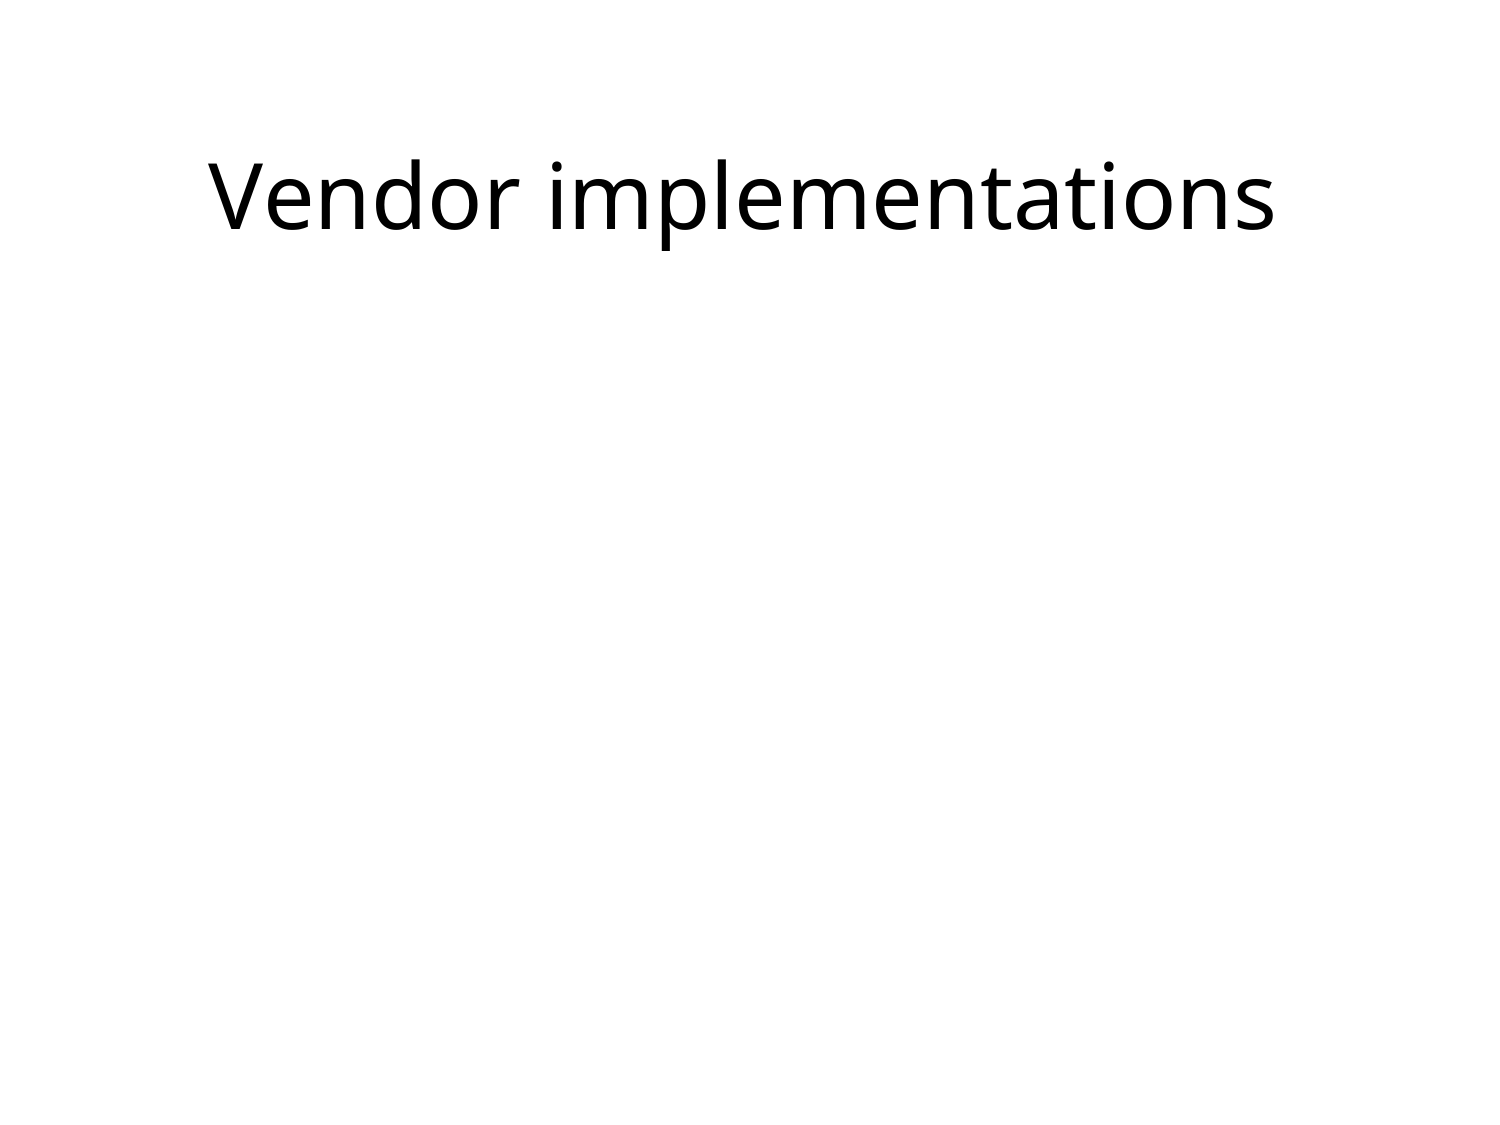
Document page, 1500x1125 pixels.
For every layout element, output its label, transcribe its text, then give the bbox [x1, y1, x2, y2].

title Vendor implementations [112, 62, 1388, 325]
